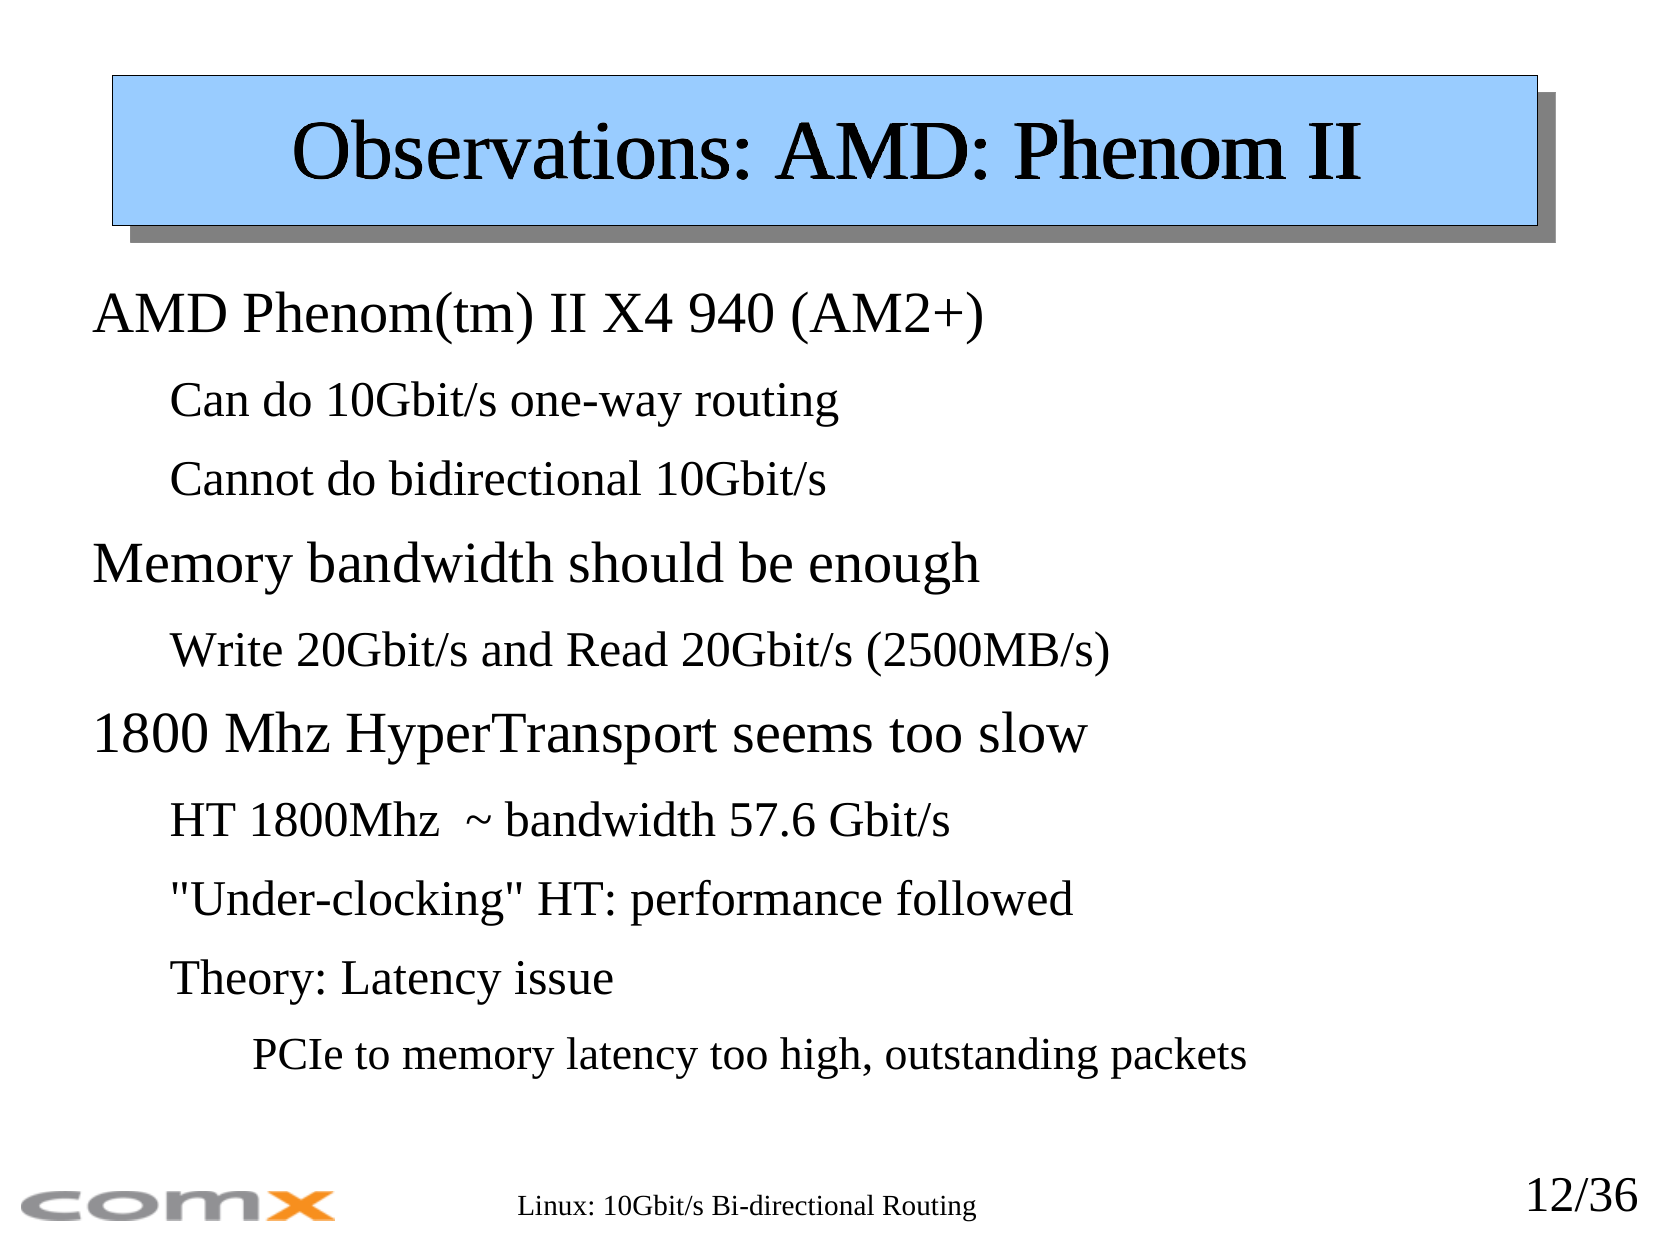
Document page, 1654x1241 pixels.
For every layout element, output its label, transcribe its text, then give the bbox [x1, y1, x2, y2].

title Observations: AMD: Phenom II [116, 90, 1538, 211]
picture [21, 1191, 335, 1221]
list AMD Phenom(tm) II X4 940 (AM2+) Can do 10Gbit/s one-way routing Cannot do bidirectional 10Gbit/s Memory bandwidth should be enough Write 20Gbit/s and Read 20Gbit/s (2500MB/s) 1800 Mhz HyperTransport seems too slow HT 1800Mhz ~ bandwidth 57.6 Gbit/s "Under-clocking" HT: performance followed Theory: Latency issue PCIe to memory latency too high, outstanding packets [75, 280, 1576, 1110]
